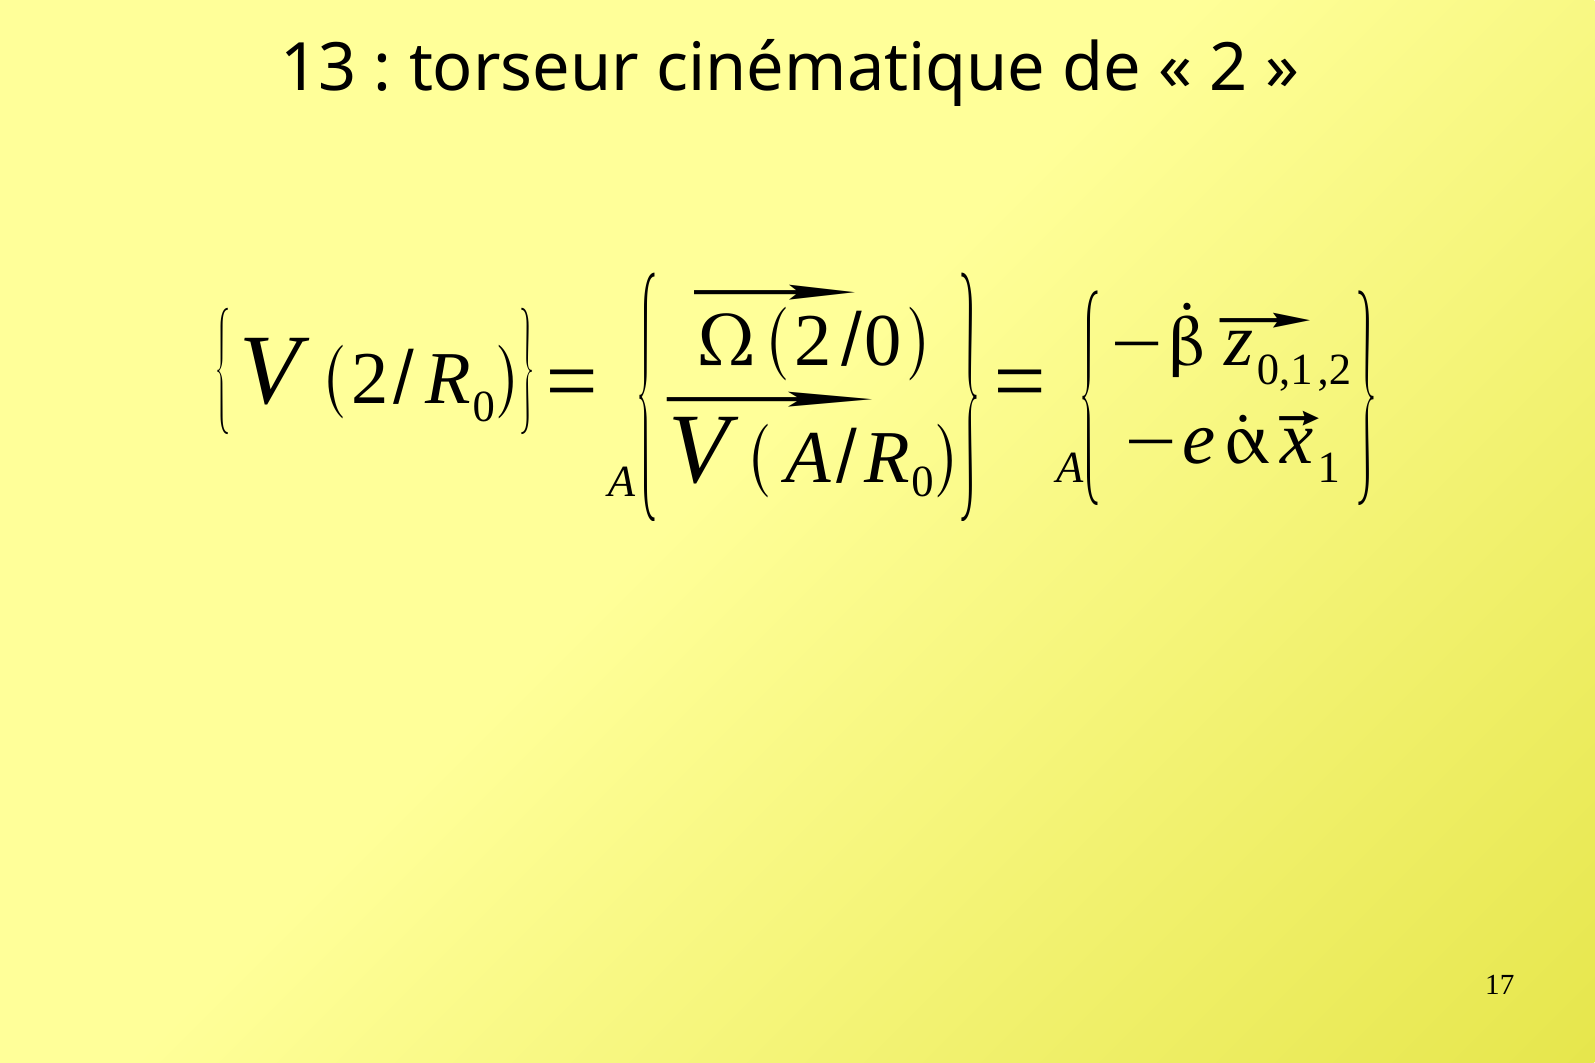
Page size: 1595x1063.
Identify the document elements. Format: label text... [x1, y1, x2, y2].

subtitle 13 : torseur cinématique de « 2 » [72, 17, 1508, 112]
chart [197, 272, 1411, 521]
